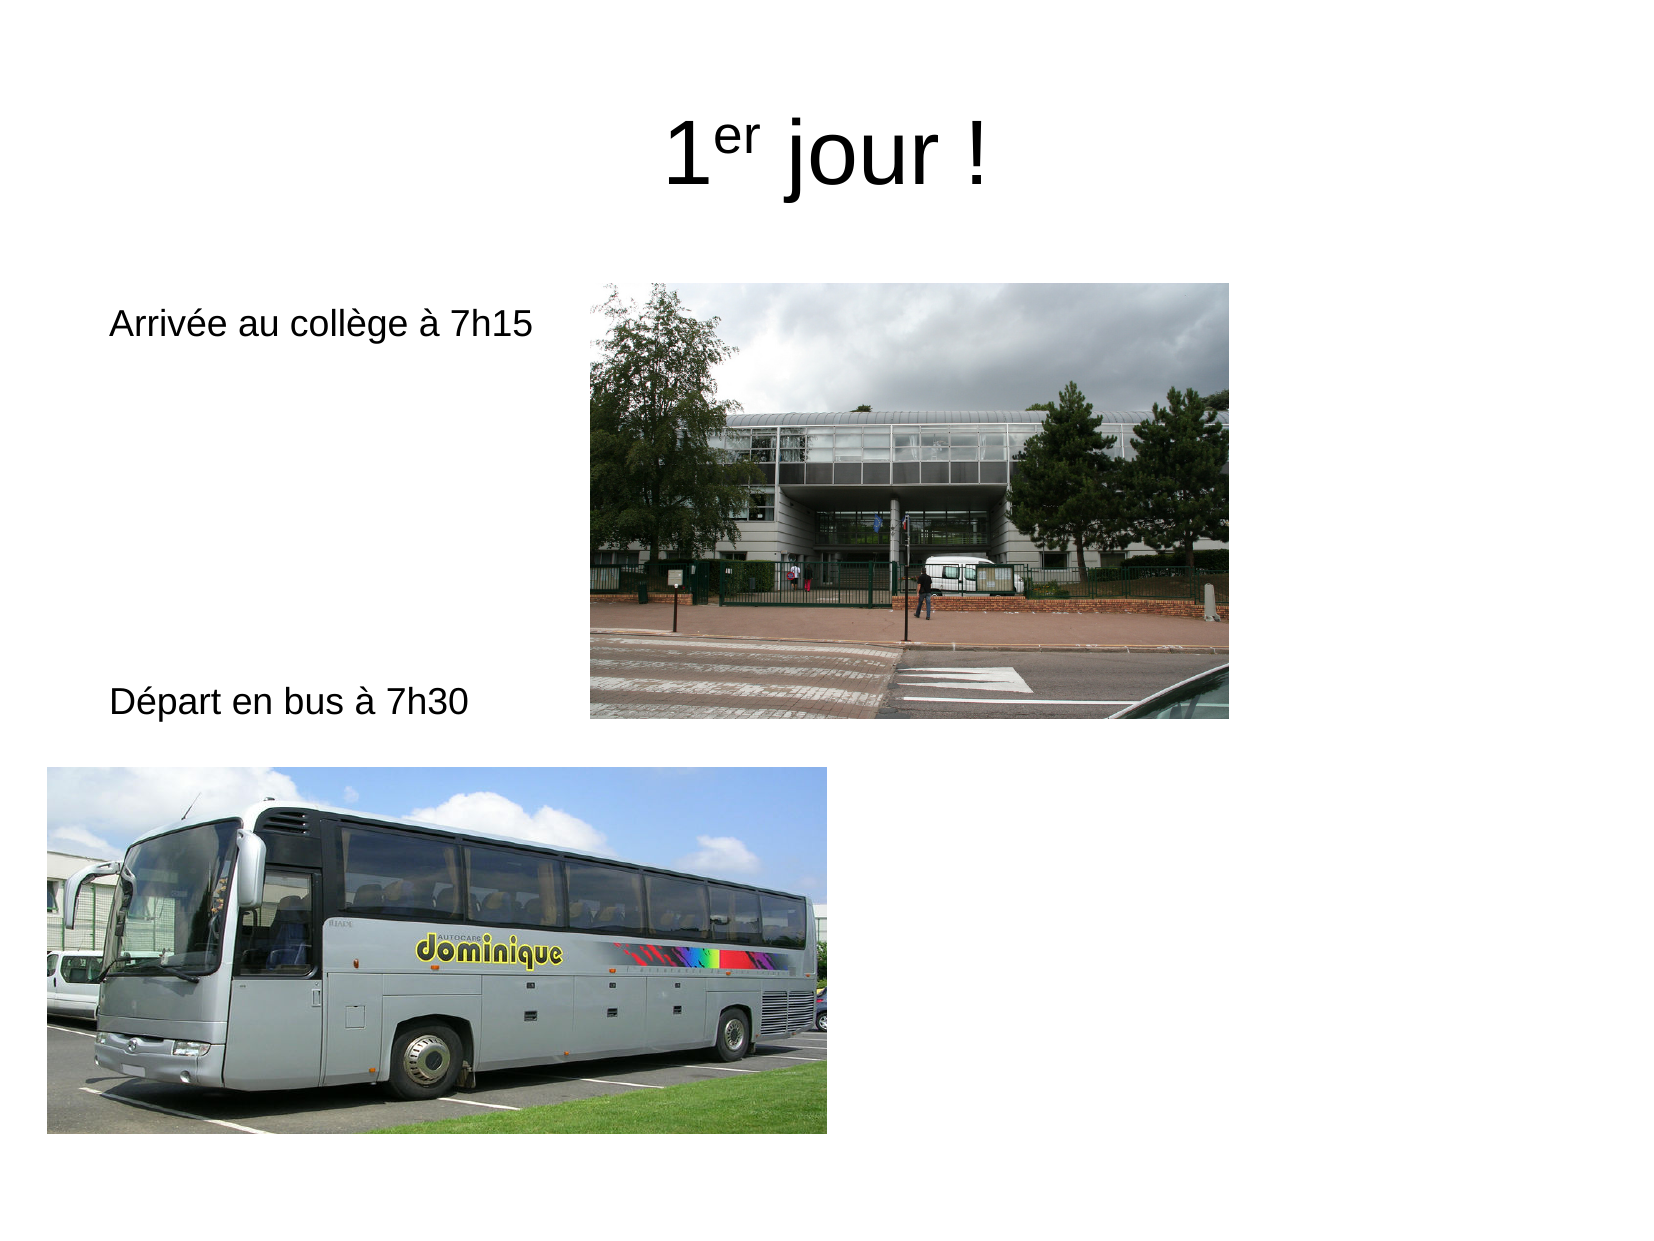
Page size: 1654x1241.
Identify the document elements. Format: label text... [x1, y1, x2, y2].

picture [590, 283, 1229, 719]
title 1er jour ! [82, 49, 1571, 257]
text_box Arrivée au collège à 7h15 Départ en bus à 7h30 [94, 295, 549, 730]
picture [47, 767, 827, 1134]
